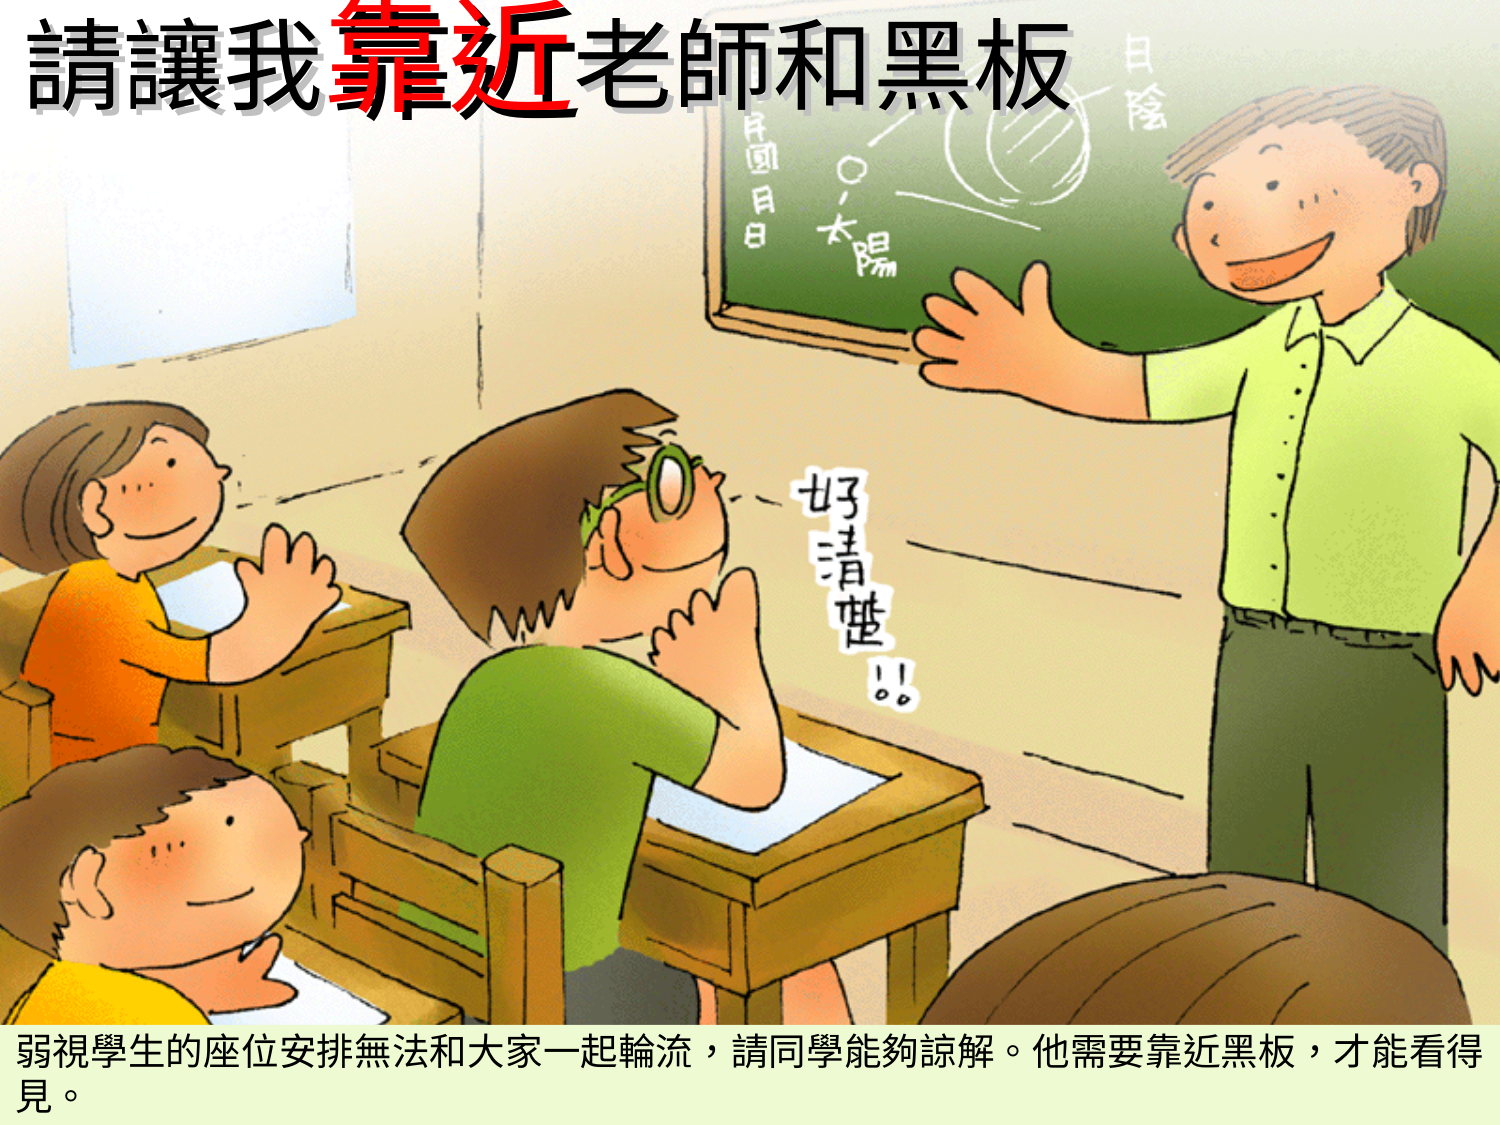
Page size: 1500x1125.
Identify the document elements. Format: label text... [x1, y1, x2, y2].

picture [0, 0, 1500, 1024]
title 請讓我靠近老師和黑板 [0, 0, 1098, 138]
subtitle 弱視學生的座位安排無法和大家一起輪流，請同學能夠諒解。他需要靠近黑板，才能看得見。 [0, 1024, 1500, 1125]
